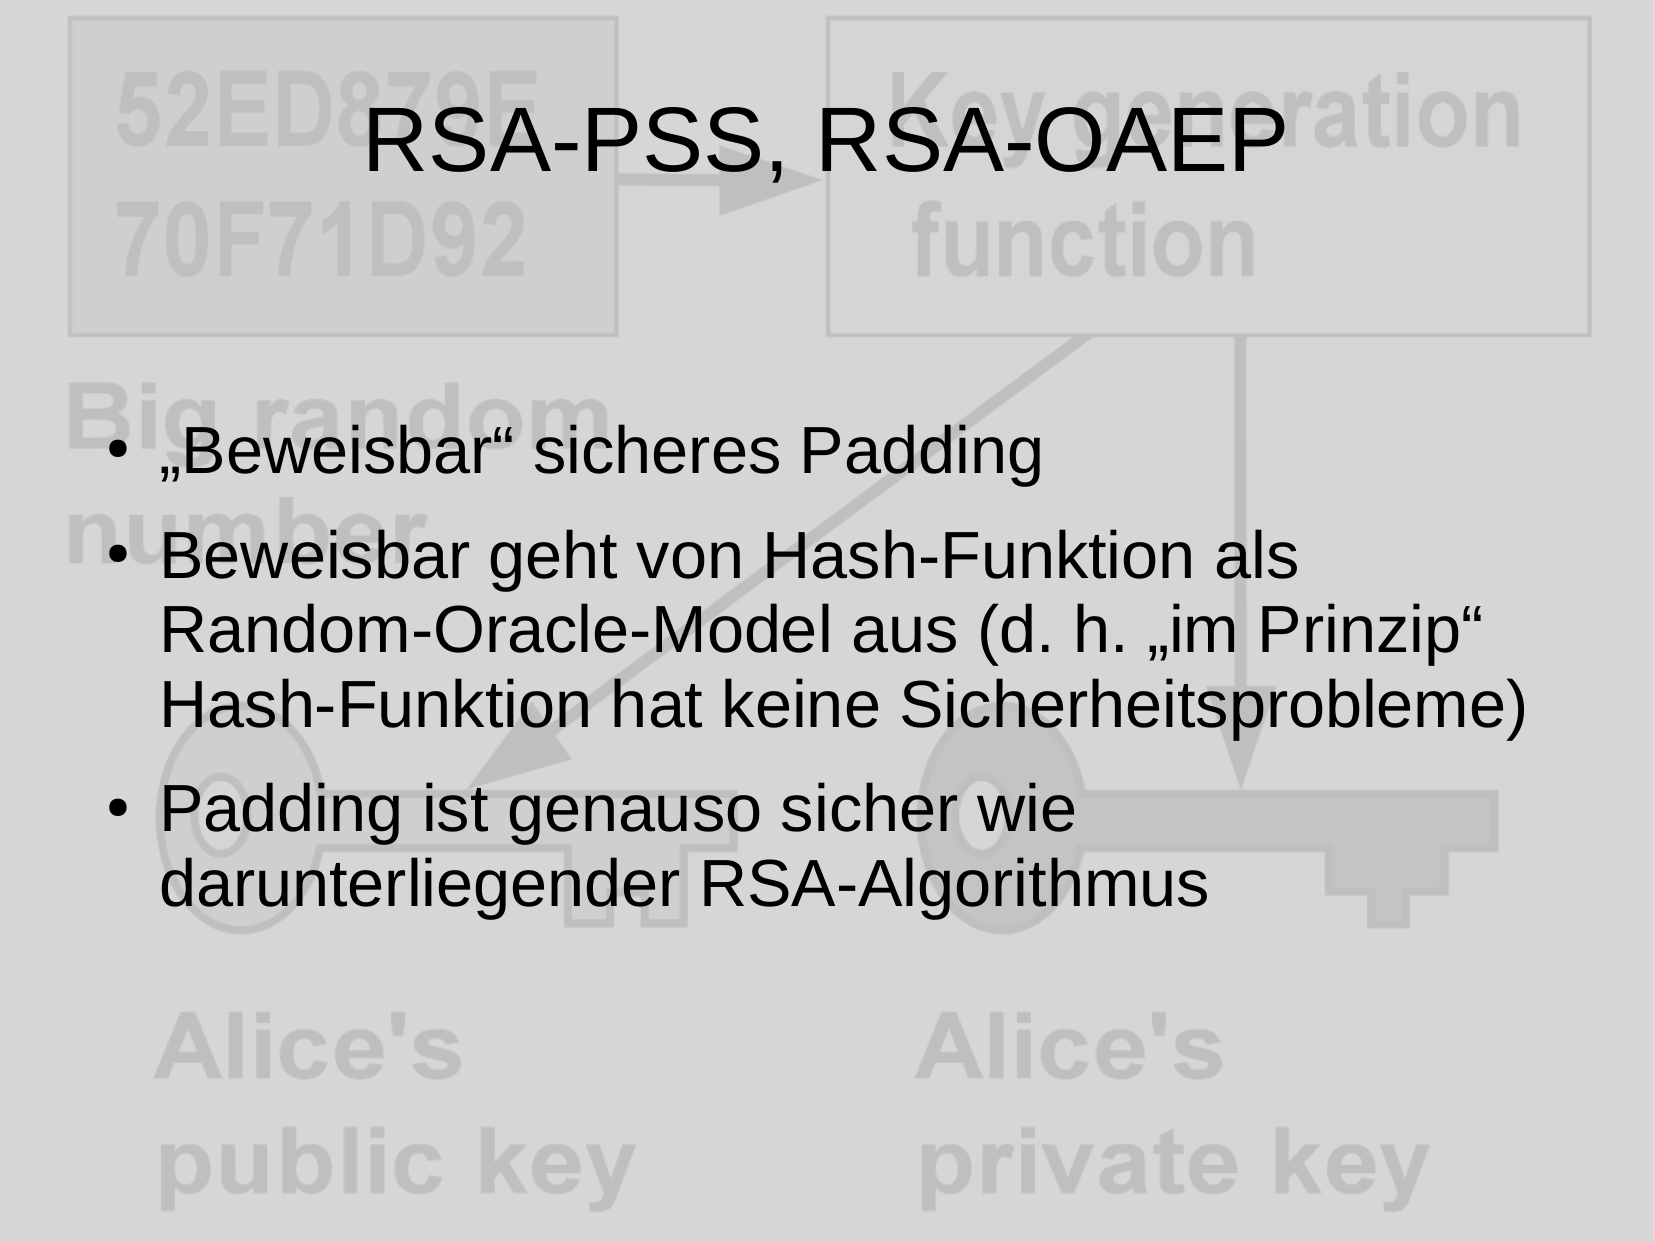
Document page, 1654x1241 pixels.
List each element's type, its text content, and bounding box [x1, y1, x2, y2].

list „Beweisbar“ sicheres Padding Beweisbar geht von Hash-Funktion als Random-Oracle-Model aus (d. h. „im Prinzip“ Hash-Funktion hat keine Sicherheitsprobleme) Padding ist genauso sicher wie darunterliegender RSA-Algorithmus [88, 413, 1571, 1094]
picture [0, 0, 1654, 1241]
title RSA-PSS, RSA-OAEP [59, 68, 1595, 212]
